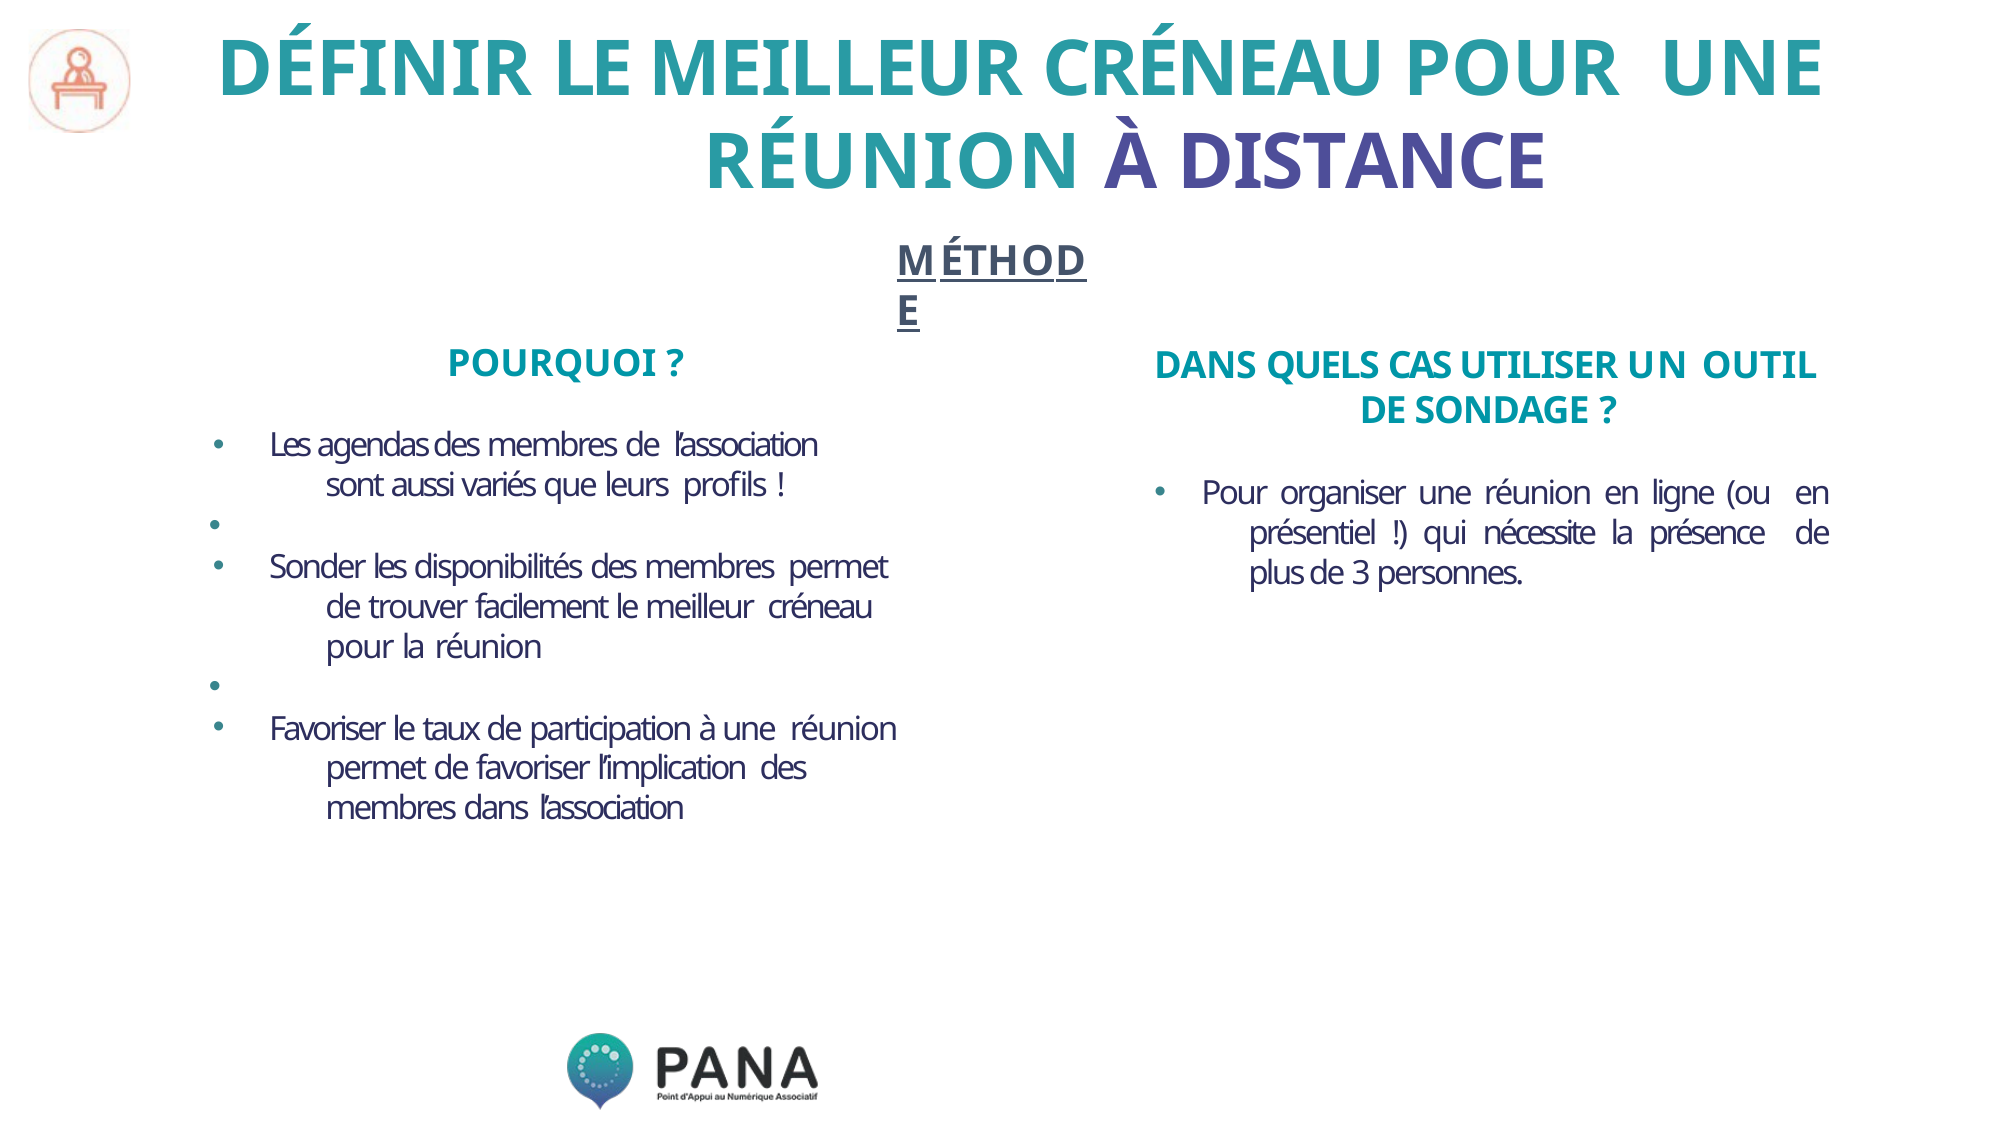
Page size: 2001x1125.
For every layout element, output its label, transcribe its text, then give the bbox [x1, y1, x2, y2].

text_box DANS QUELS CAS UTILISER UN OUTIL DE SONDAGE ? Pour organiser une réunion en ligne (ou en présentiel !) qui nécessite la présence de plus de 3 personnes. [1150, 338, 1836, 594]
title DÉFINIR LE MEILLEUR CRÉNEAU POUR UNE RÉUNION À DISTANCE [205, 15, 1836, 203]
text_box MÉTHODE [894, 231, 1106, 285]
text_box POURQUOI ? Les agendas des membres de l’association sont aussi variés que leurs profils ! Sonder les disponibilités des membres permet de trouver facilement le meilleur créneau pour la réunion Favoriser le taux de participation à une réunion permet de favoriser l’implication des membres dans l’association [208, 336, 902, 831]
text_box [29, 30, 130, 133]
